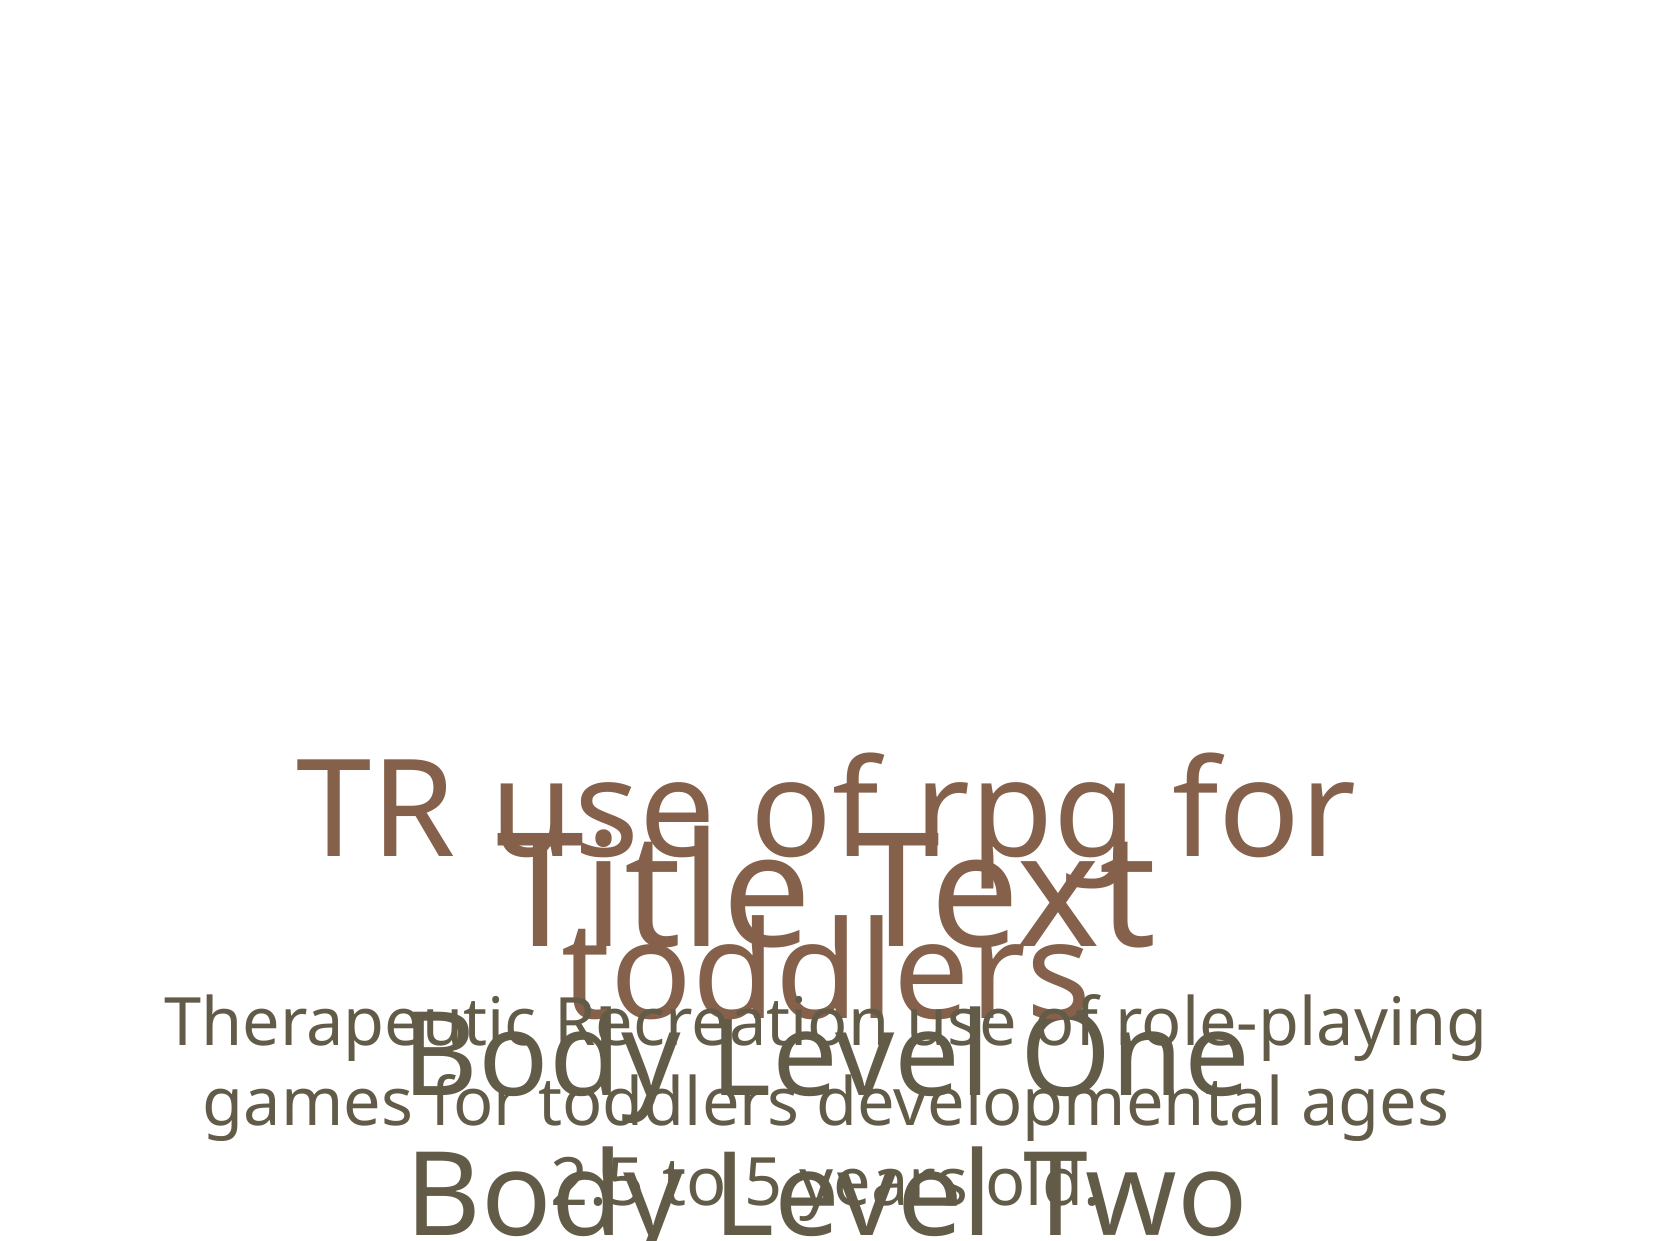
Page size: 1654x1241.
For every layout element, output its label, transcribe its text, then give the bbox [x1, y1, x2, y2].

text_box Therapeutic Recreation use of role-playing games for toddlers developmental ages 2.5 to 5 years old. [140, 970, 1513, 1149]
title TR use of rpg for toddlers [140, 794, 1513, 970]
